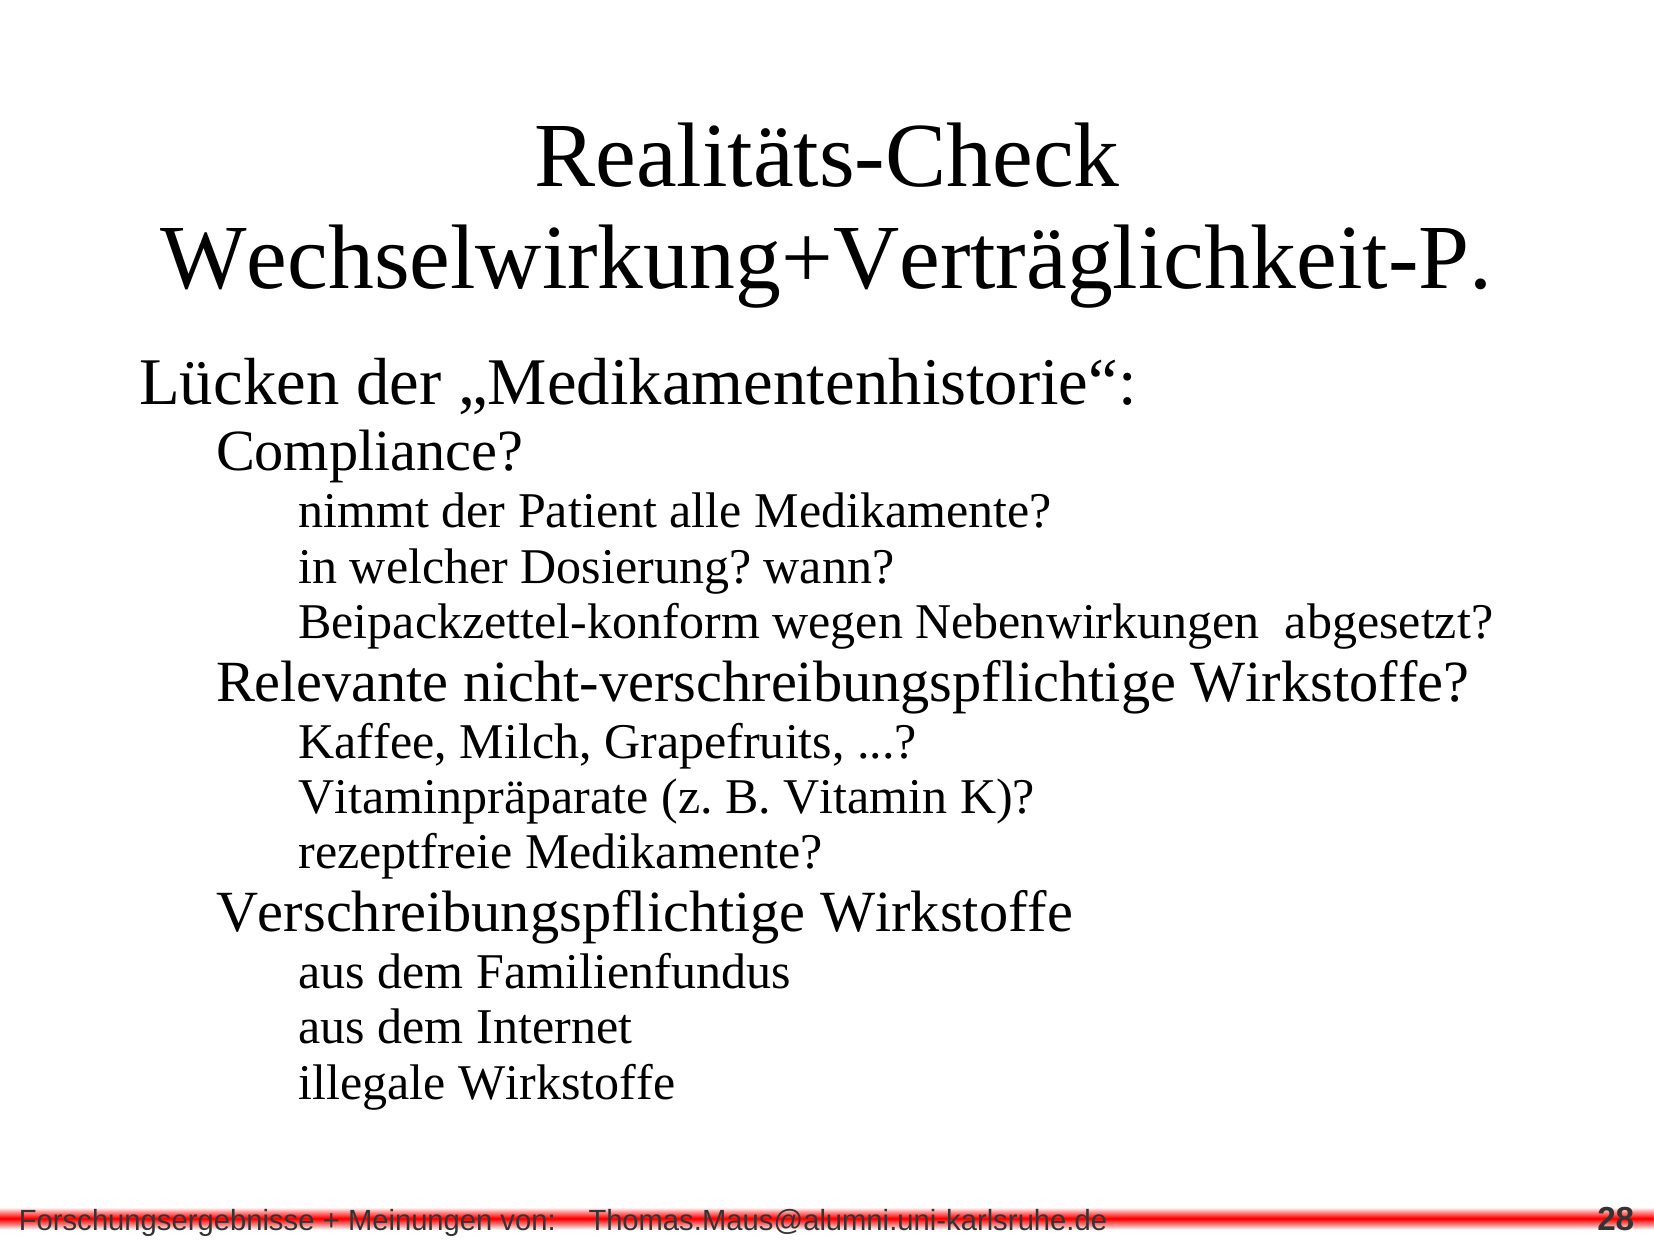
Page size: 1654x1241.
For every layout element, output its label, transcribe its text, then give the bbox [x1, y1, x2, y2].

title Realitäts-Check Wechselwirkung+Verträglichkeit-P. [121, 95, 1534, 318]
list Lücken der „Medikamentenhistorie“: Compliance? nimmt der Patient alle Medikamente? in welcher Dosierung? wann? Beipackzettel-konform wegen Nebenwirkungen abgesetzt? Relevante nicht-verschreibungspflichtige Wirkstoffe? Kaffee, Milch, Grapefruits, ...? Vitaminpräparate (z. B. Vitamin K)? rezeptfreie Medikamente? Verschreibungspflichtige Wirkstoffe aus dem Familienfundus aus dem Internet illegale Wirkstoffe [121, 344, 1534, 1182]
